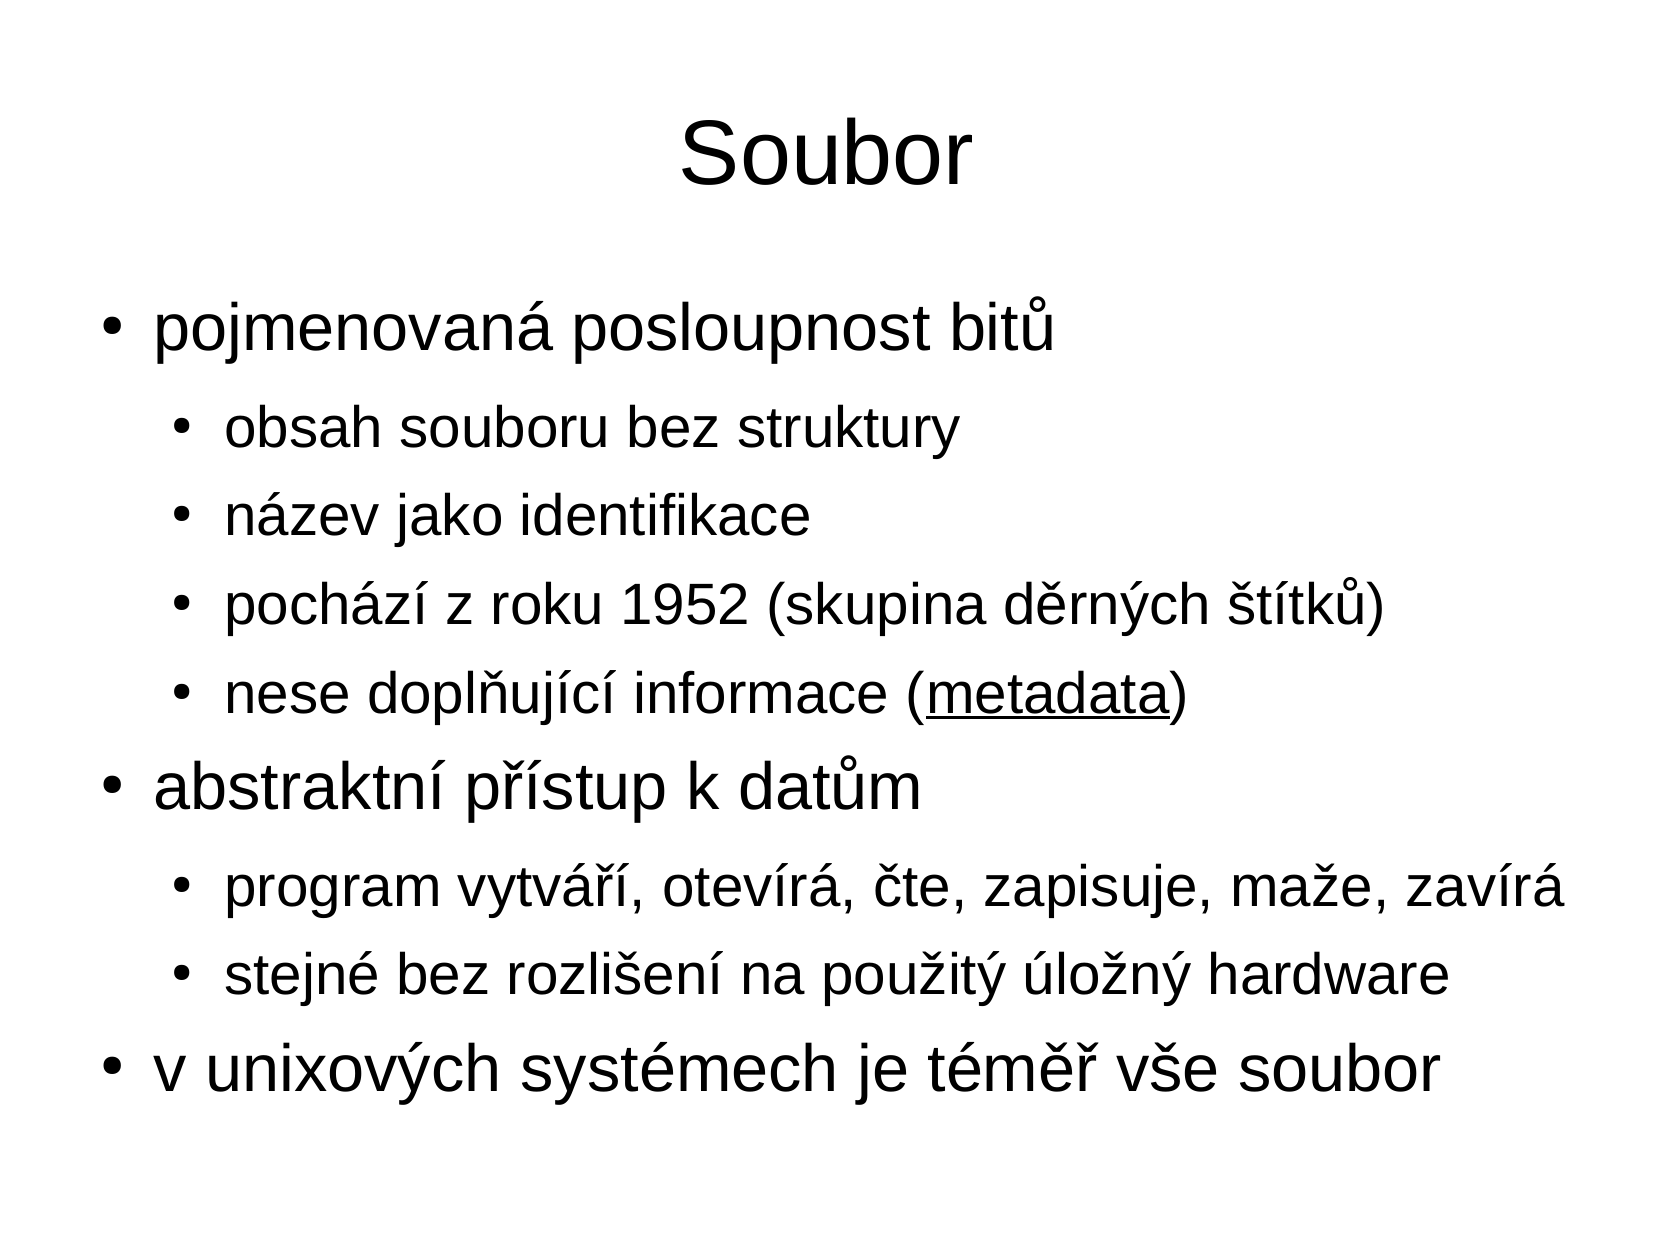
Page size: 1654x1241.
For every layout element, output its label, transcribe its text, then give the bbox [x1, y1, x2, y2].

list pojmenovaná posloupnost bitů obsah souboru bez struktury název jako identifikace pochází z roku 1952 (skupina děrných štítků) nese doplňující informace (metadata) abstraktní přístup k datům program vytváří, otevírá, čte, zapisuje, maže, zavírá stejné bez rozlišení na použitý úložný hardware v unixových systémech je téměř vše soubor [82, 290, 1571, 1105]
title Soubor [82, 56, 1571, 250]
